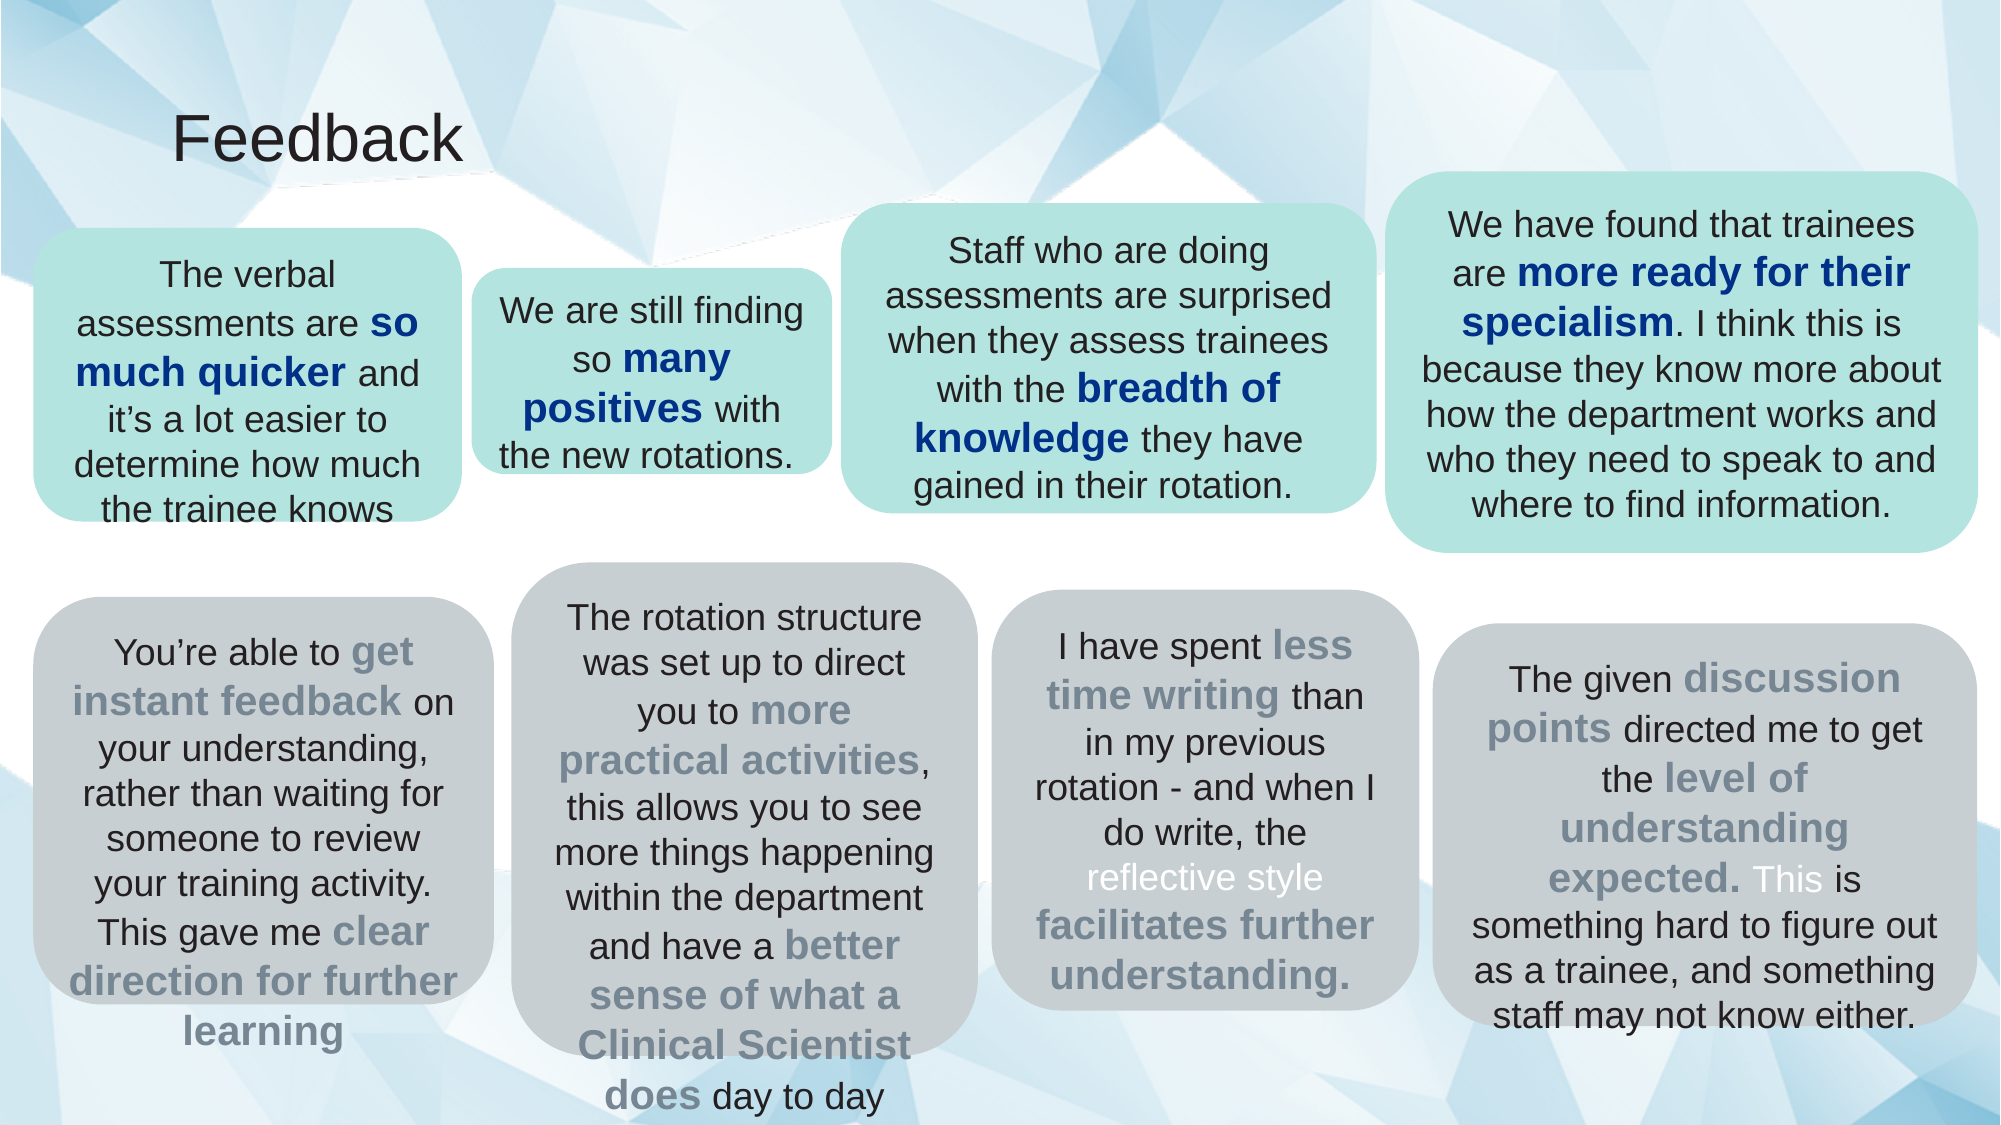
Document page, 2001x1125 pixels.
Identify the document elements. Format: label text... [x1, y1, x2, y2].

text_box The rotation structure was set up to direct you to more practical activities, this allows you to see more things happening within the department and have a better sense of what a Clinical Scientist does day to day [511, 562, 978, 1056]
text_box Staff who are doing assessments are surprised when they assess trainees with the breadth of knowledge they have gained in their rotation. [840, 203, 1377, 514]
text_box We are still finding so many positives with the new rotations. [471, 267, 833, 475]
text_box I have spent less time writing than in my previous rotation - and when I do write, the reflective style facilitates further understanding. [991, 589, 1420, 1011]
text_box The verbal assessments are so much quicker and it’s a lot easier to determine how much the trainee knows [33, 227, 462, 522]
text_box We have found that trainees are more ready for their specialism. I think this is because they know more about how the department works and who they need to speak to and where to find information. [1385, 171, 1979, 553]
text_box The given discussion points directed me to get the level of understanding expected. This is something hard to figure out as a trainee, and something staff may not know either. [1432, 623, 1978, 1027]
title Feedback [156, 95, 1882, 184]
picture [0, 0, 2000, 359]
picture [0, 745, 2000, 1125]
text_box You’re able to get instant feedback on your understanding, rather than waiting for someone to review your training activity. This gave me clear direction for further learning [33, 596, 494, 1005]
